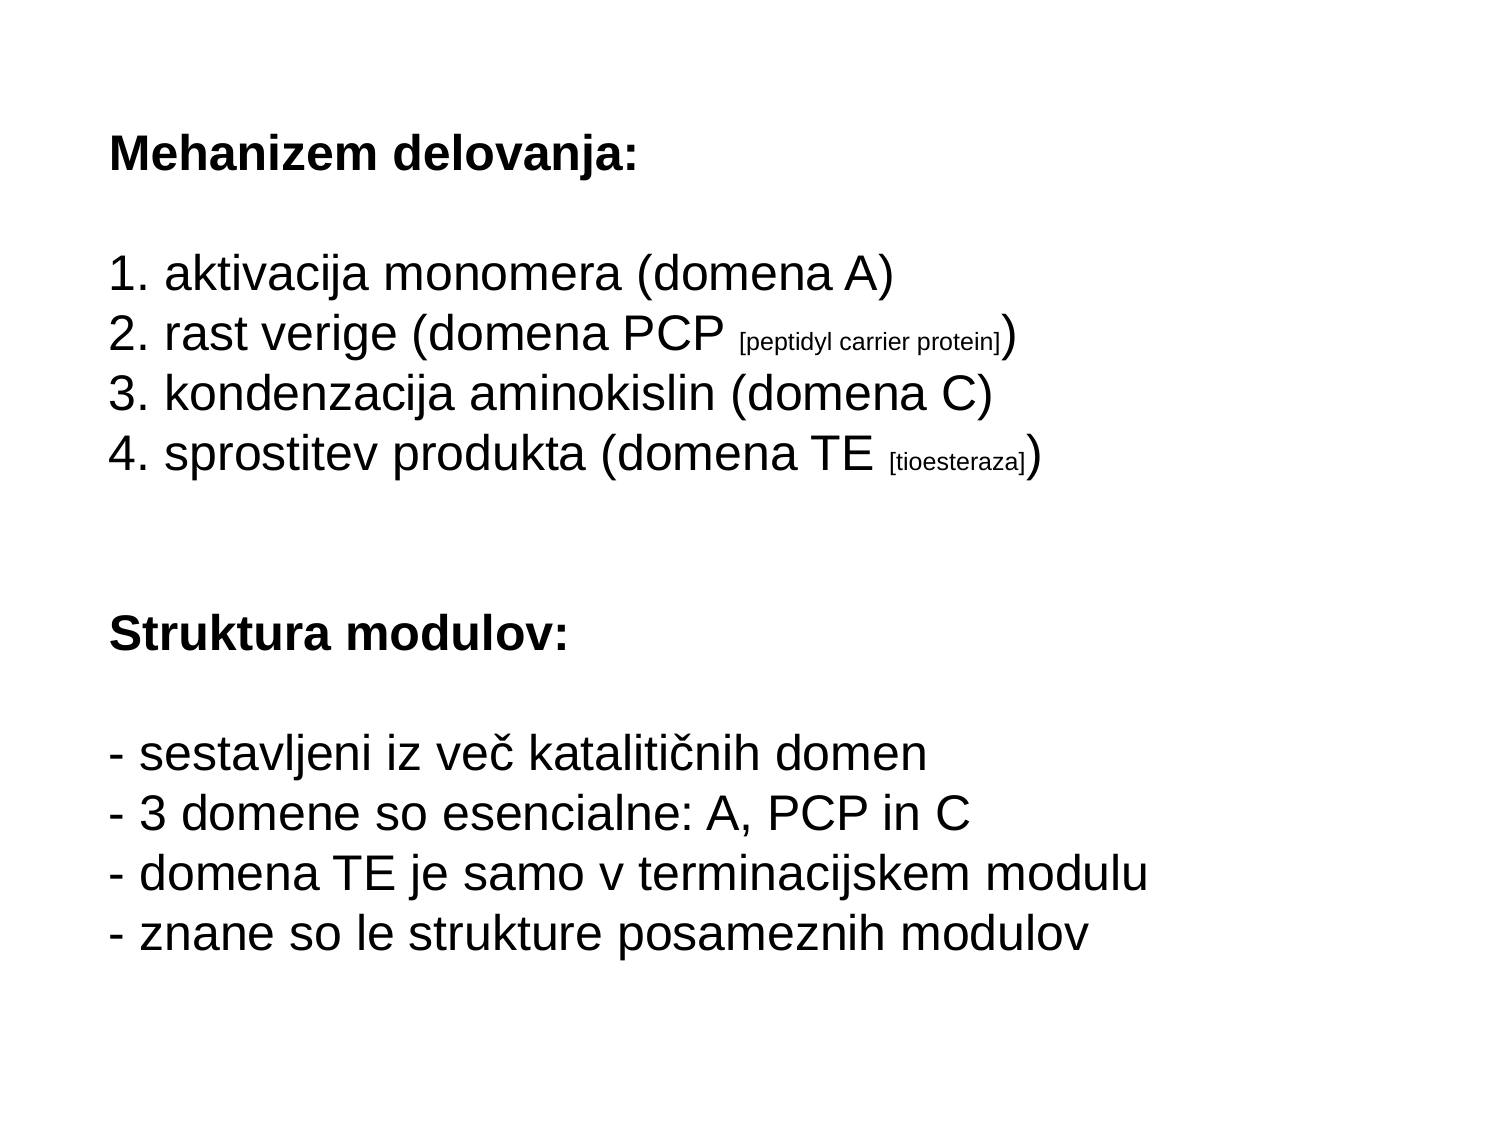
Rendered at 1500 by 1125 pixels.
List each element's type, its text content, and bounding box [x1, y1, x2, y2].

text_box Mehanizem delovanja: 1. aktivacija monomera (domena A) 2. rast verige (domena PCP [peptidyl carrier protein]) 3. kondenzacija aminokislin (domena C) 4. sprostitev produkta (domena TE [tioesteraza]) Struktura modulov: - sestavljeni iz več katalitičnih domen - 3 domene so esencialne: A, PCP in C - domena TE je samo v terminacijskem modulu - znane so le strukture posameznih modulov [94, 113, 1165, 969]
